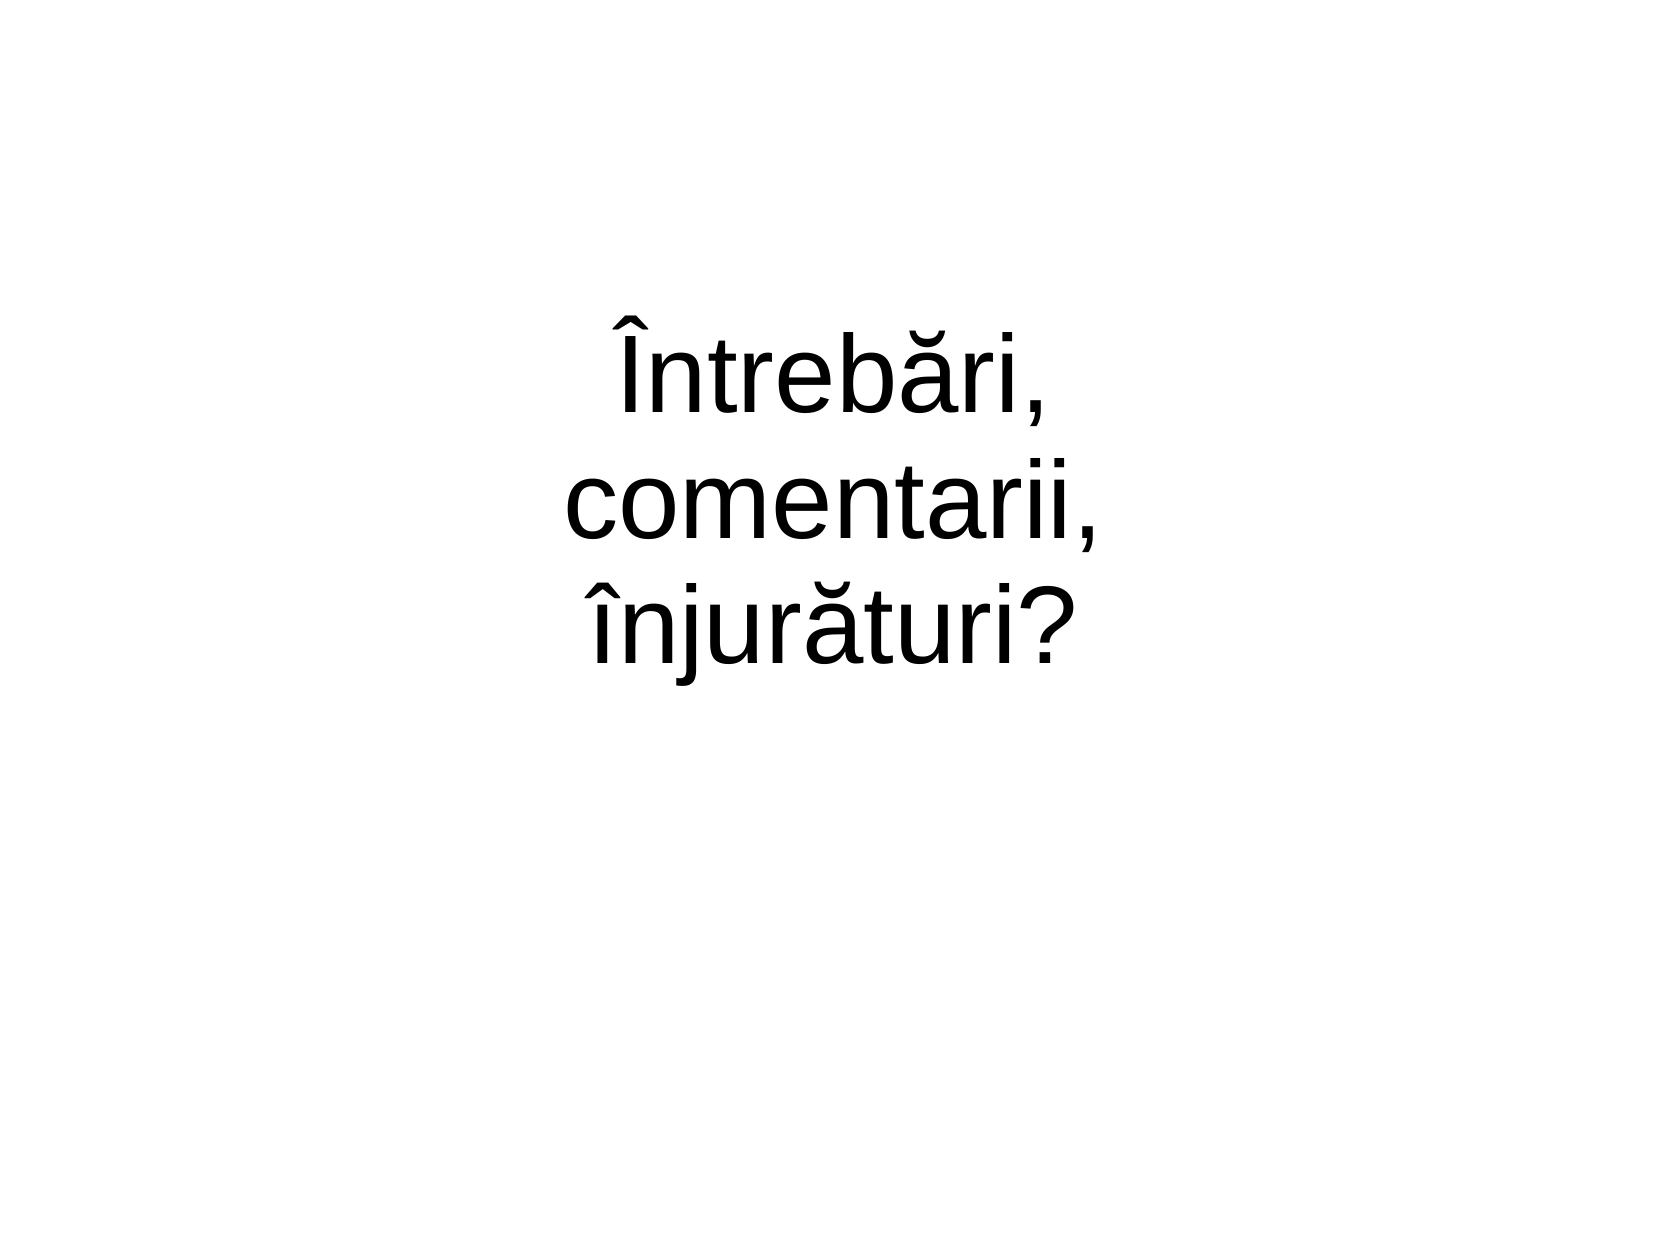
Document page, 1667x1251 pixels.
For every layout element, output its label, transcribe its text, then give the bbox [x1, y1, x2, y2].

text_box Întrebări, comentarii, înjurături? [407, 311, 1260, 690]
